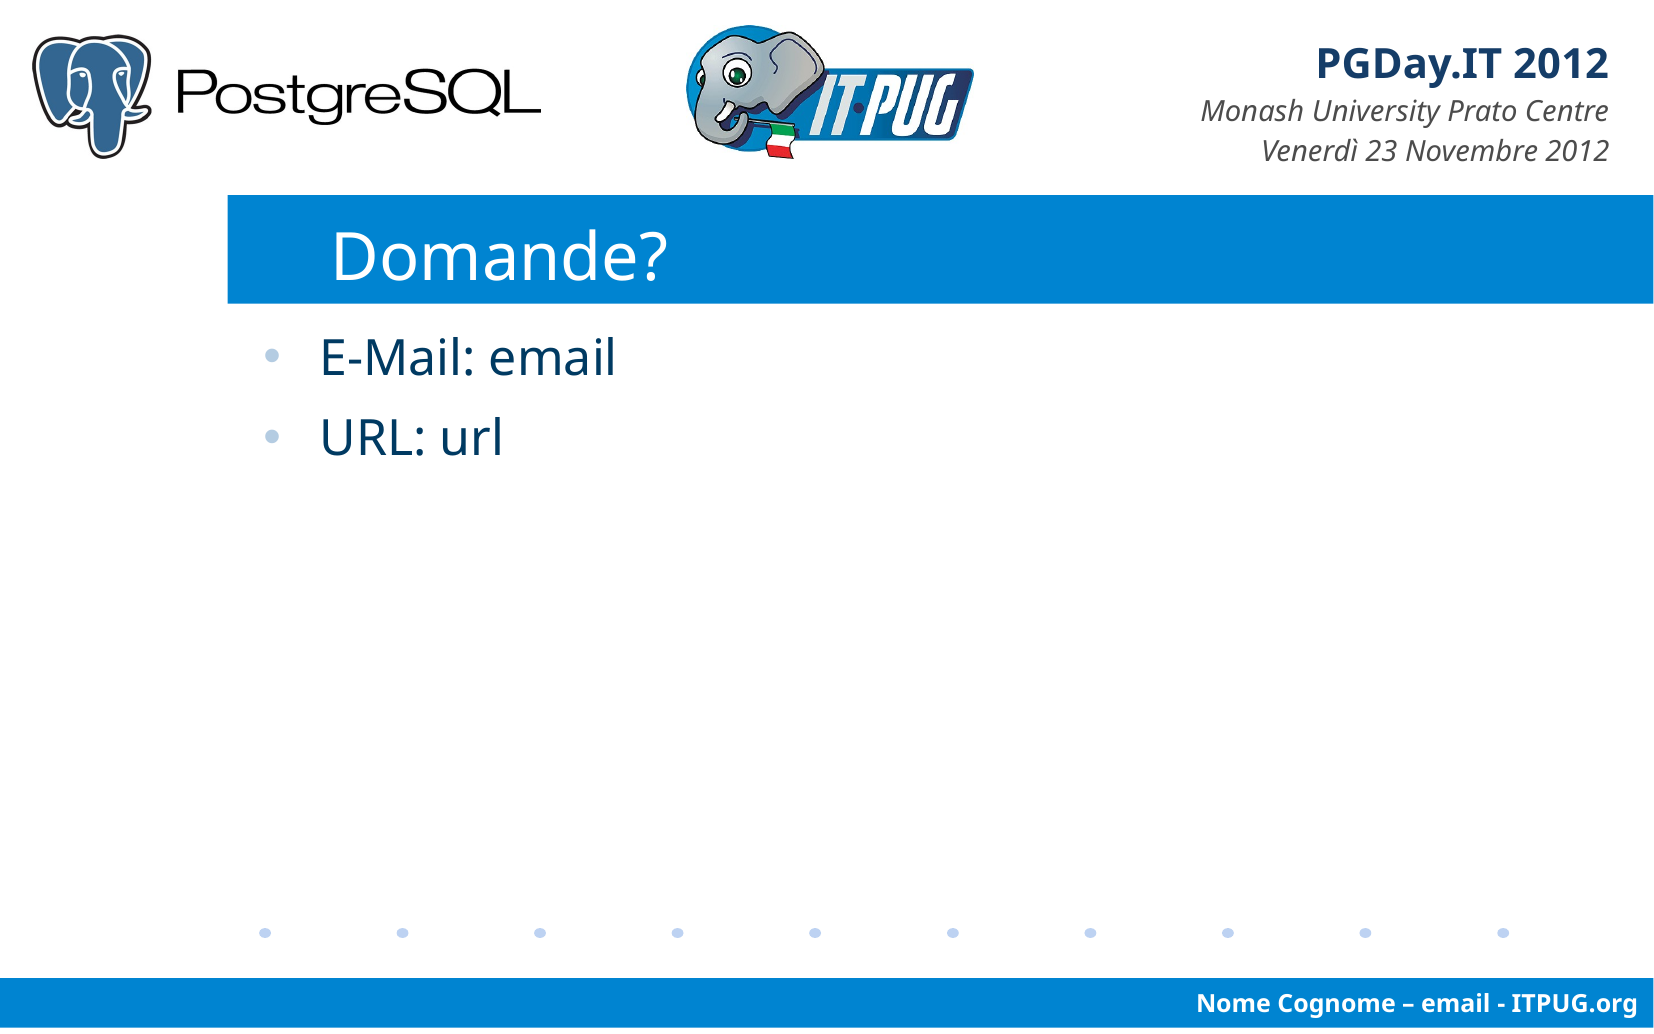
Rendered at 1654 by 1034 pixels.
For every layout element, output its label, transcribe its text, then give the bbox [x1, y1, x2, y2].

picture [686, 25, 744, 83]
title Domande? [330, 206, 1654, 304]
picture [686, 25, 974, 159]
picture [32, 34, 541, 159]
list E-Mail: email URL: url [263, 321, 1626, 974]
